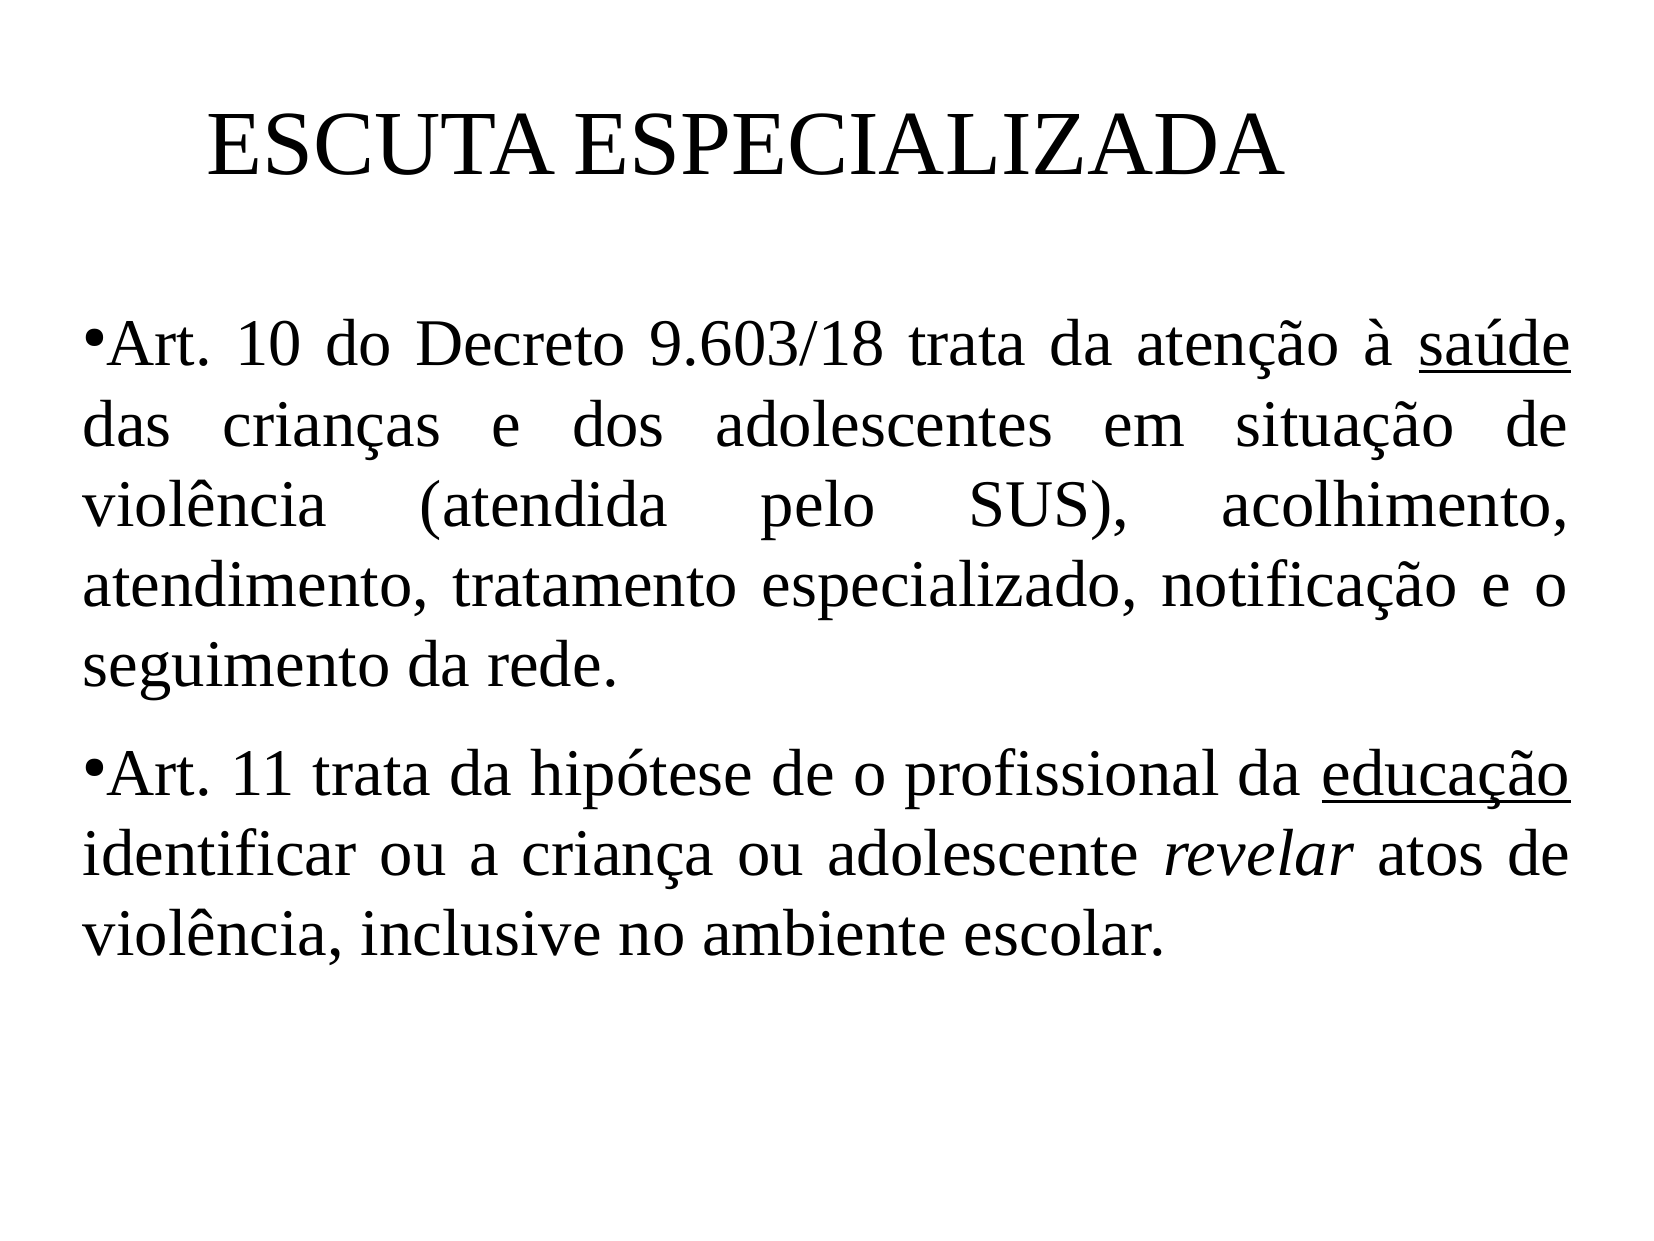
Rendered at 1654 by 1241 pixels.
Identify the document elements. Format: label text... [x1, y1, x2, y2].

title ESCUTA ESPECIALIZADA [82, 47, 1412, 229]
list Art. 10 do Decreto 9.603/18 trata da atenção à saúde das crianças e dos adolescentes em situação de violência (atendida pelo SUS), acolhimento, atendimento, tratamento especializado, notificação e o seguimento da rede. Art. 11 trata da hipótese de o profissional da educação identificar ou a criança ou adolescente revelar atos de violência, inclusive no ambiente escolar. [82, 299, 1571, 1019]
